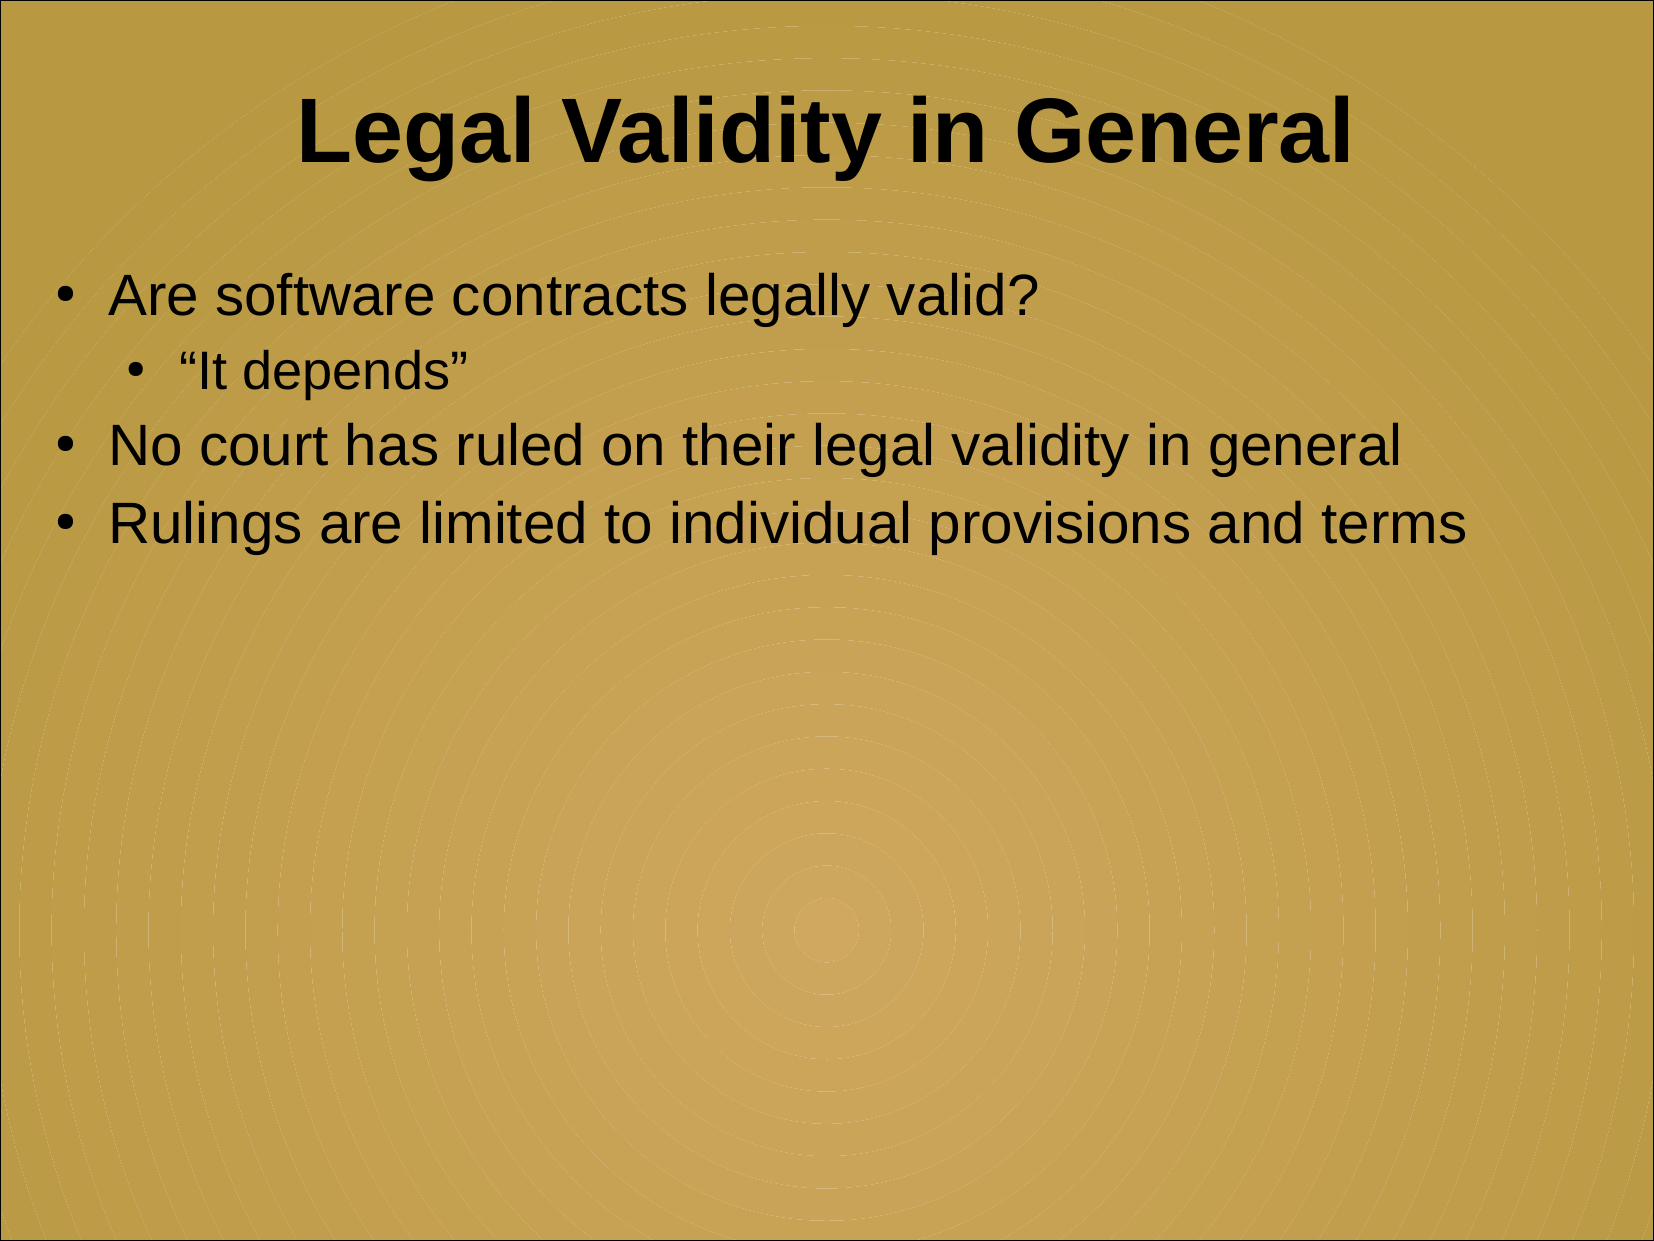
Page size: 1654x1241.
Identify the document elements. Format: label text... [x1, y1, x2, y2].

list Are software contracts legally valid? “It depends” No court has ruled on their legal validity in general Rulings are limited to individual provisions and terms [37, 262, 1616, 1126]
title Legal Validity in General [82, 37, 1571, 226]
